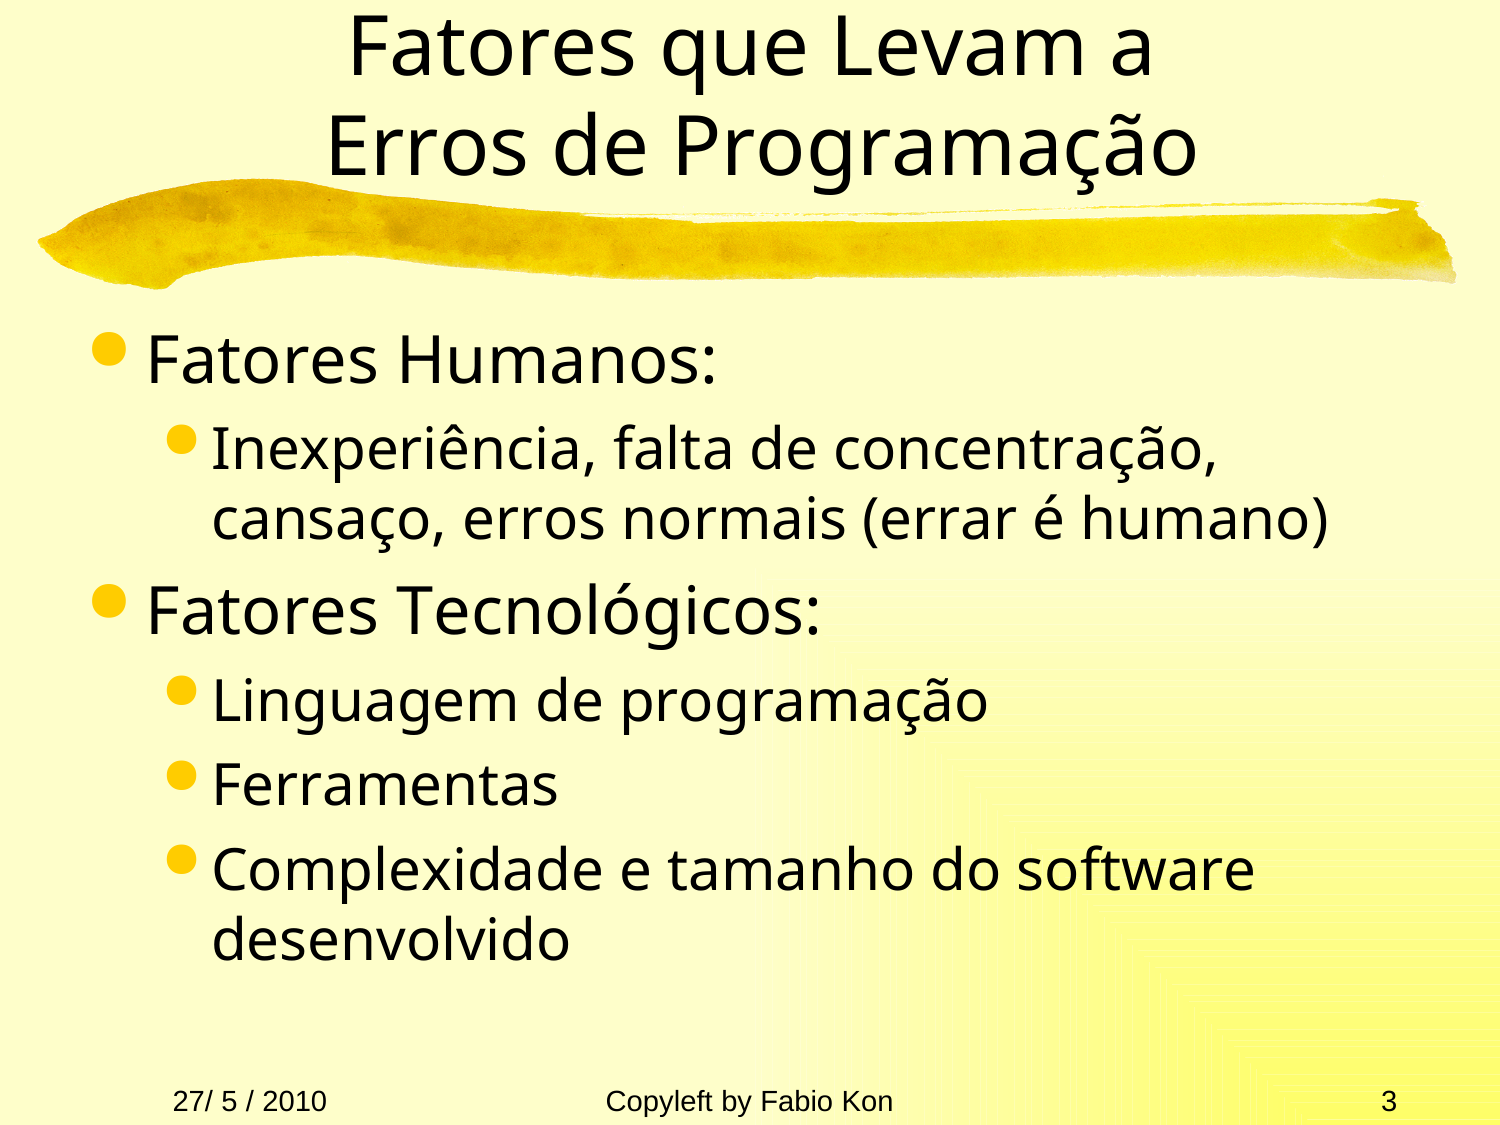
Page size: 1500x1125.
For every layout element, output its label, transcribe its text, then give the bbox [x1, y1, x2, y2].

picture [24, 174, 1463, 297]
list Fatores Humanos: Inexperiência, falta de concentração, cansaço, erros normais (errar é humano) Fatores Tecnológicos: Linguagem de programação Ferramentas Complexidade e tamanho do software desenvolvido [74, 309, 1417, 994]
title Fatores que Levam a Erros de Programação [125, 0, 1401, 200]
